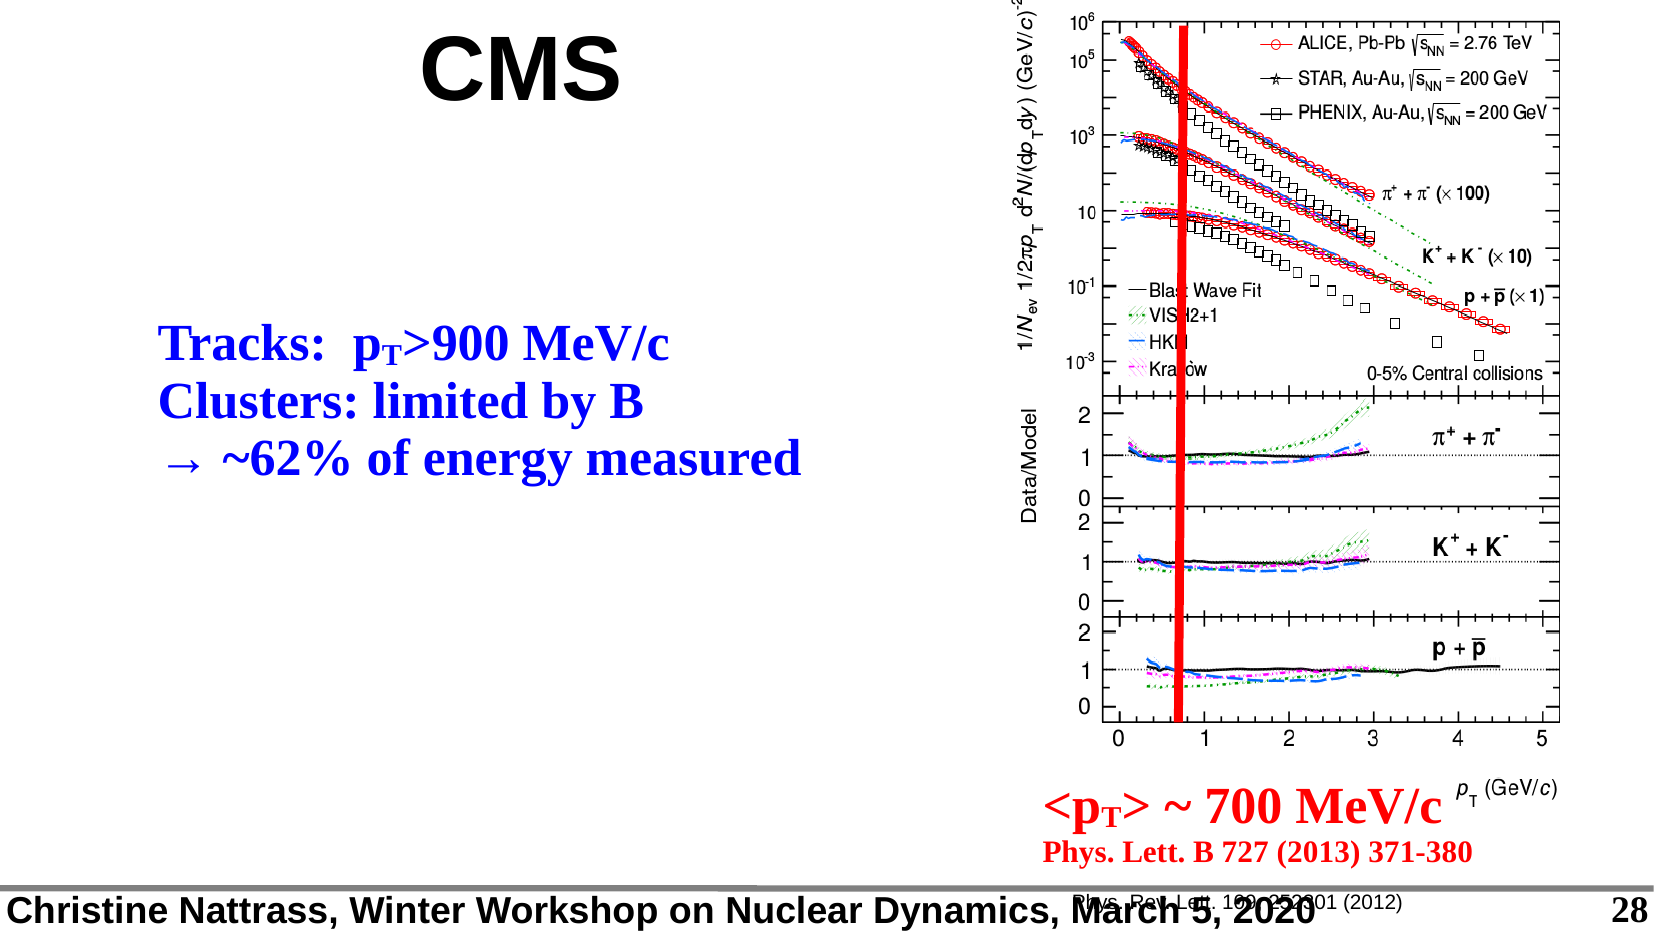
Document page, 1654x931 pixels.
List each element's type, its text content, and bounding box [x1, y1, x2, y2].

picture [1011, 0, 1560, 807]
text_box <pT> ~ 700 MeV/c Phys. Lett. B 727 (2013) 371-380 [1027, 769, 1583, 895]
text_box Tracks: pT>900 MeV/c Clusters: limited by B → ~62% of energy measured [142, 307, 946, 571]
text_box Phys. Rev. Lett. 109, 252301 (2012) [1057, 895, 1419, 923]
title CMS [82, 0, 961, 142]
